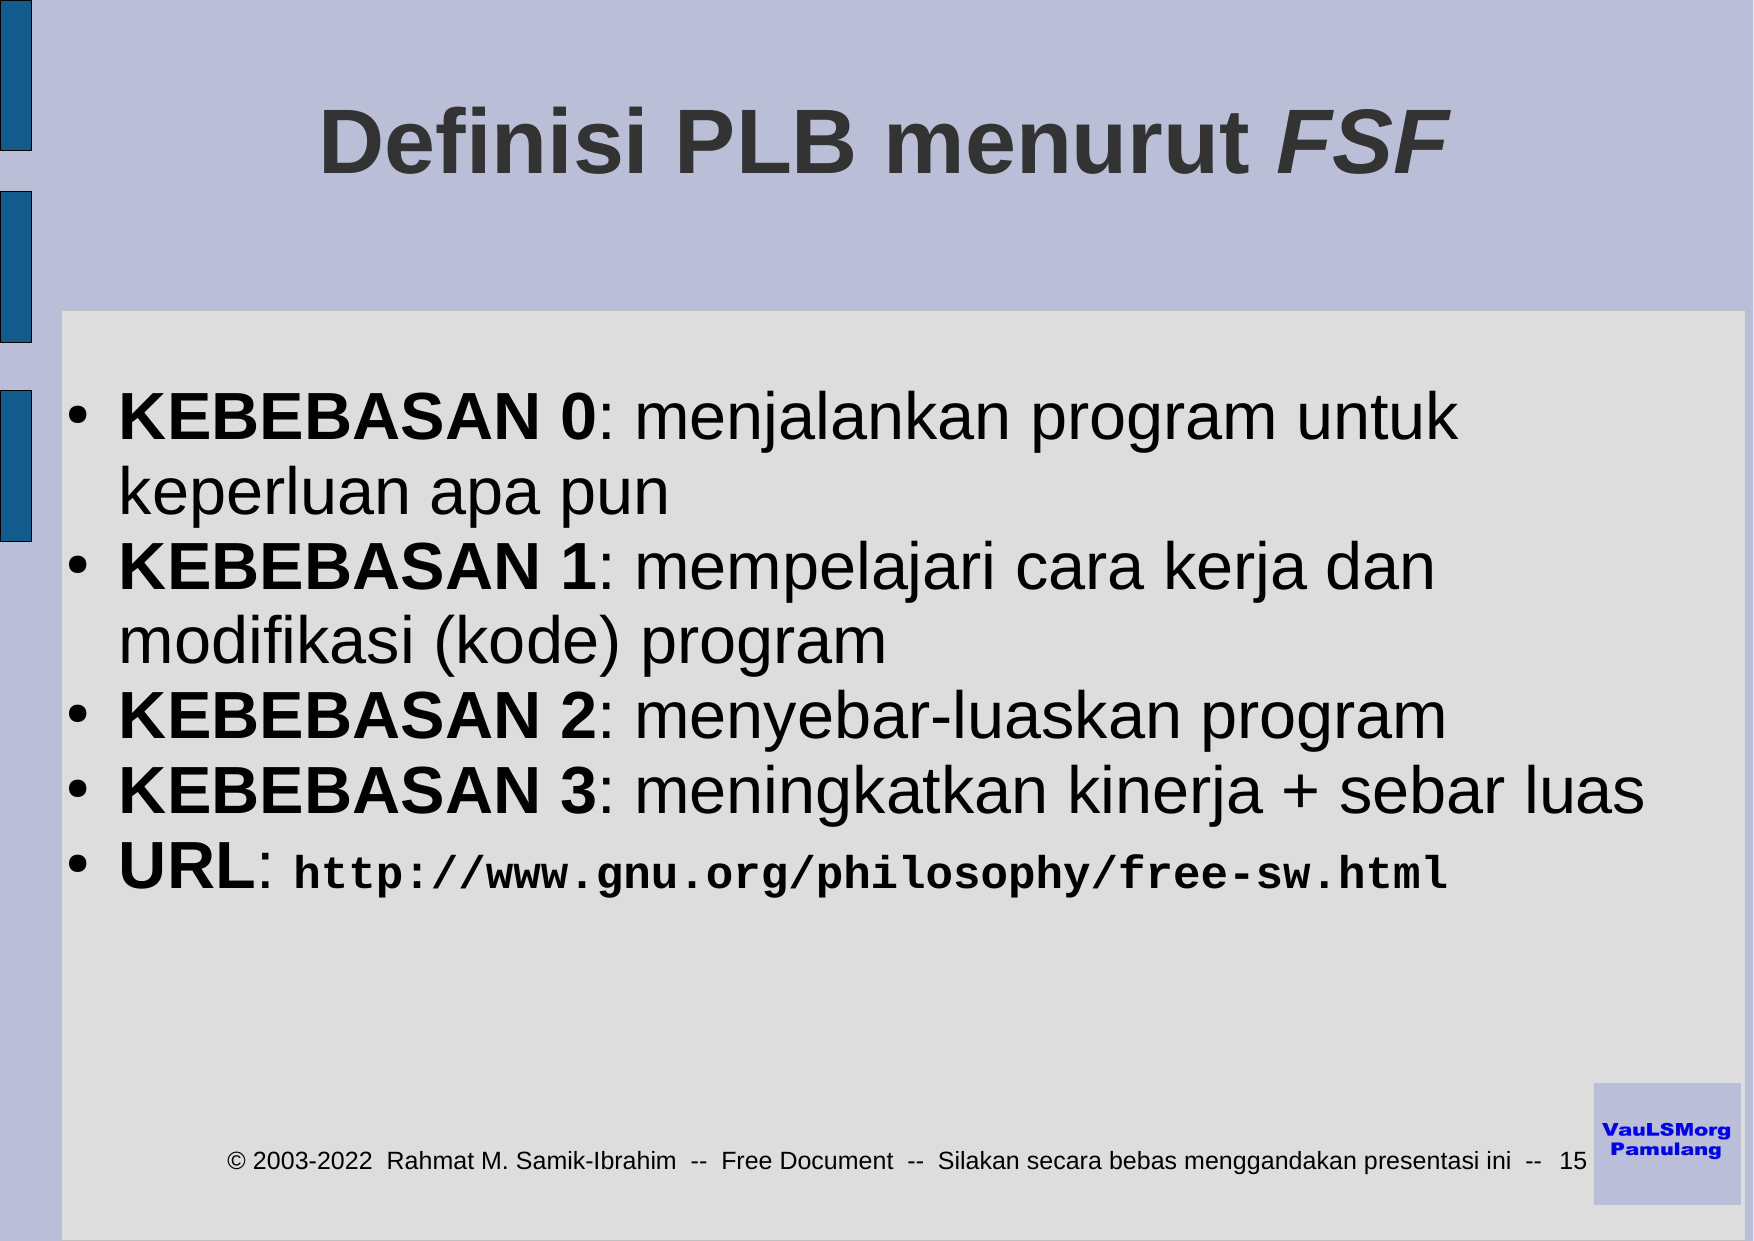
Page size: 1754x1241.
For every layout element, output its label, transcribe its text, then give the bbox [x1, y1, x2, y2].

list KEBEBASAN 0: menjalankan program untuk keperluan apa pun KEBEBASAN 1: mempelajari cara kerja dan modifikasi (kode) program KEBEBASAN 2: menyebar-luaskan program KEBEBASAN 3: meningkatkan kinerja + sebar luas URL: http://www.gnu.org/philosophy/free-sw.html [48, 379, 1726, 988]
title Definisi PLB menurut FSF [50, 70, 1718, 214]
picture [1594, 1083, 1741, 1205]
